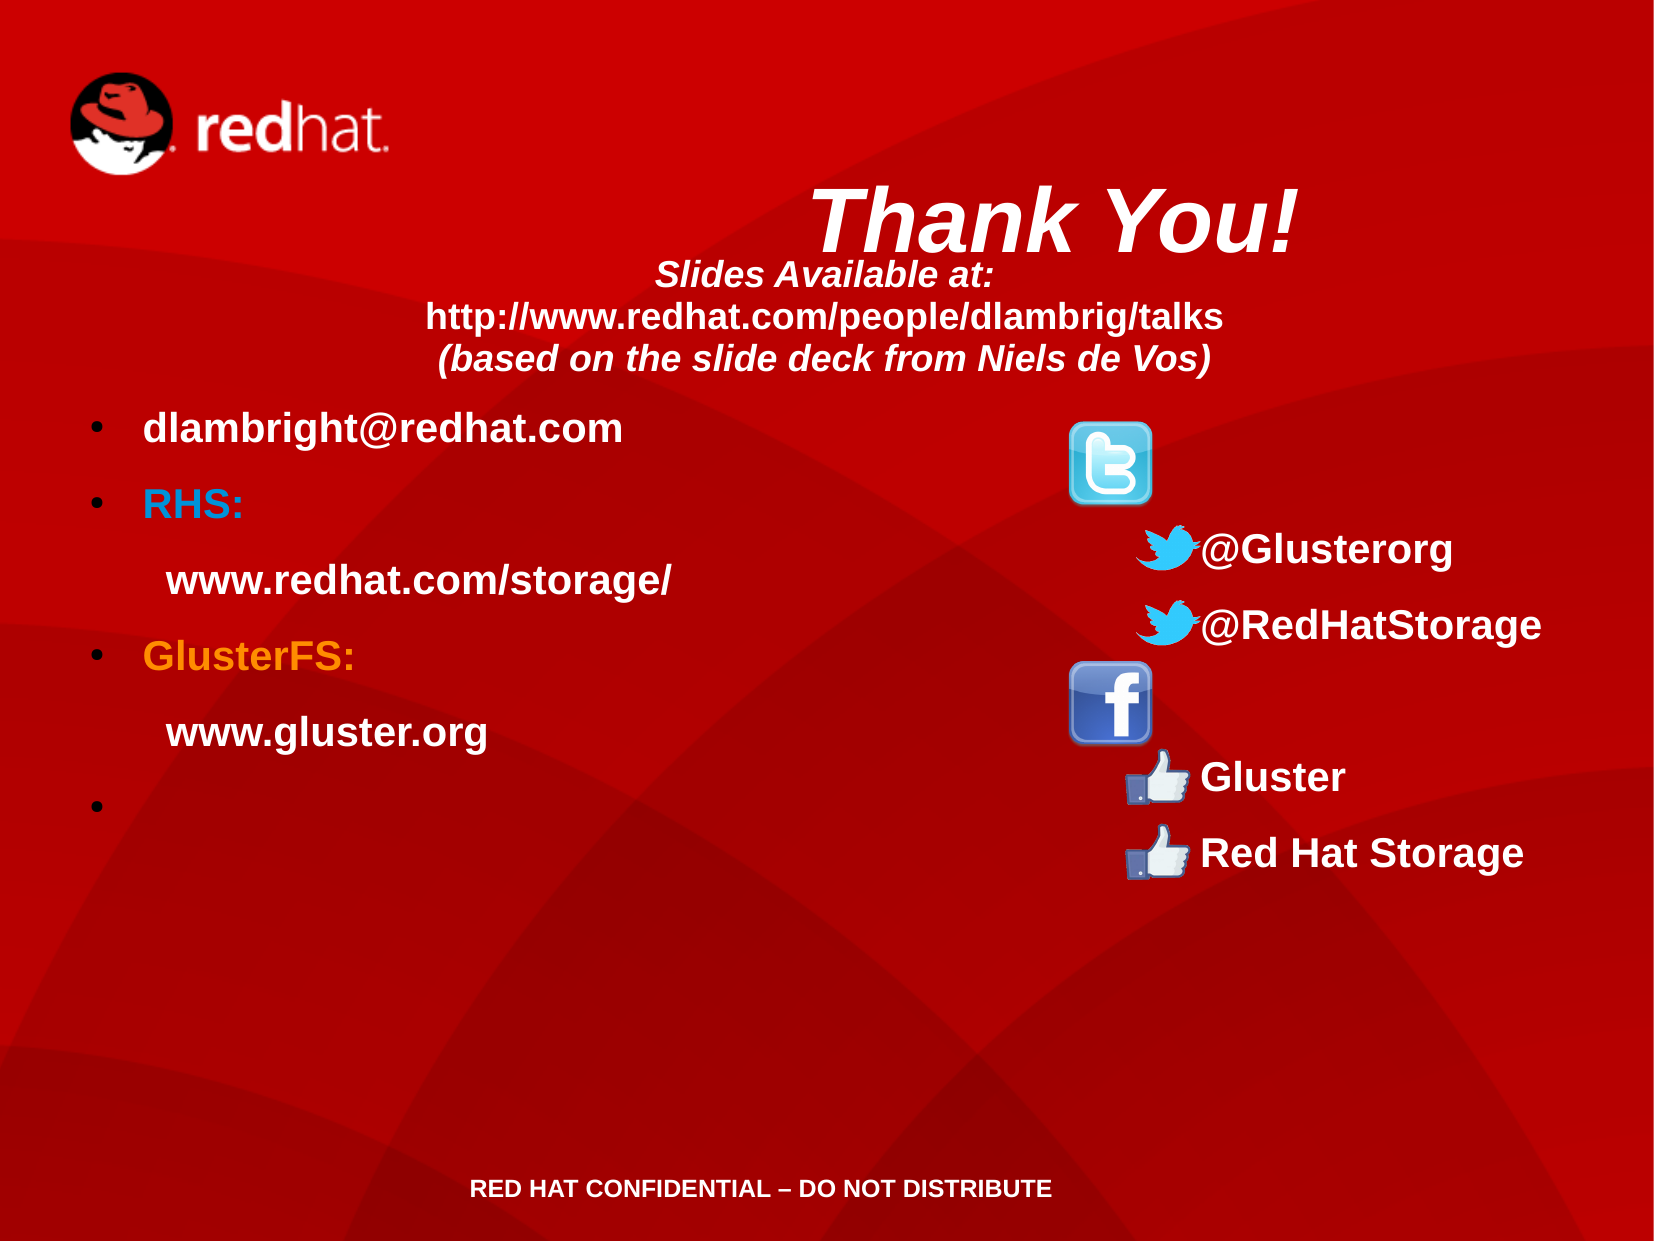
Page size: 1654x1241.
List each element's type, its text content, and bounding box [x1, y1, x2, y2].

text_box Thank You! [453, 127, 1654, 263]
text_box Slides Available at: http://www.redhat.com/people/dlambrig/talks (based on the slide deck from Niels de Vos) [262, 246, 1388, 387]
list dlambright@redhat.com RHS: www.redhat.com/storage/ GlusterFS: www.gluster.org [71, 405, 1036, 1141]
picture [0, 0, 1654, 1241]
list @Glusterorg @RedHatStorage Gluster Red Hat Storage [1200, 450, 1591, 1096]
